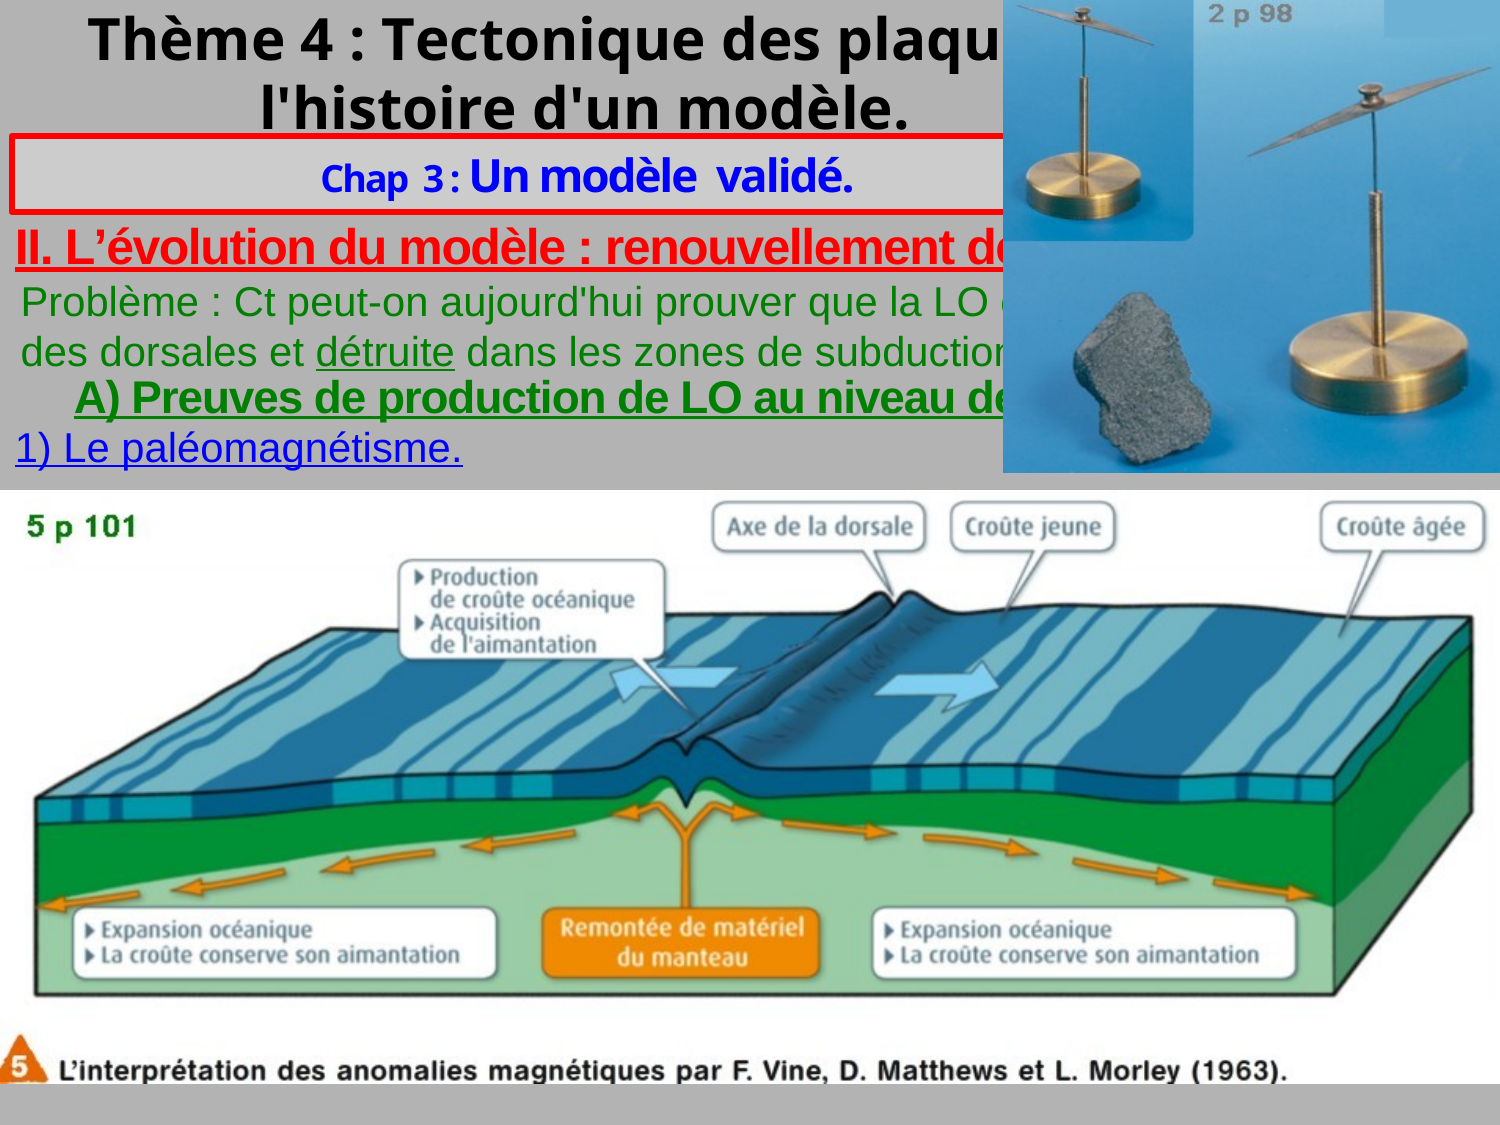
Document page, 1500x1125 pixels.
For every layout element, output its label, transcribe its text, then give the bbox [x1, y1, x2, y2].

text_box A) Preuves de production de LO au niveau des dorsales. [59, 360, 1003, 431]
picture [1142, 464, 1161, 471]
picture [1003, 0, 1500, 473]
text_box Chap 3 : Un modèle validé. [11, 135, 1003, 206]
text_box II. L’évolution du modèle : renouvellement de la LO. [0, 206, 1003, 282]
picture [0, 490, 1500, 1084]
picture [1197, 449, 1203, 456]
text_box Problème : Ct peut-on aujourd'hui prouver que la LO est produite au niveau des dorsales et détruite dans les zones de subduction ? [5, 267, 1003, 383]
text_box Thème 4 : Tectonique des plaques, l'histoire d'un modèle. [0, 0, 1003, 150]
text_box 1) Le paléomagnétisme. [0, 413, 591, 479]
